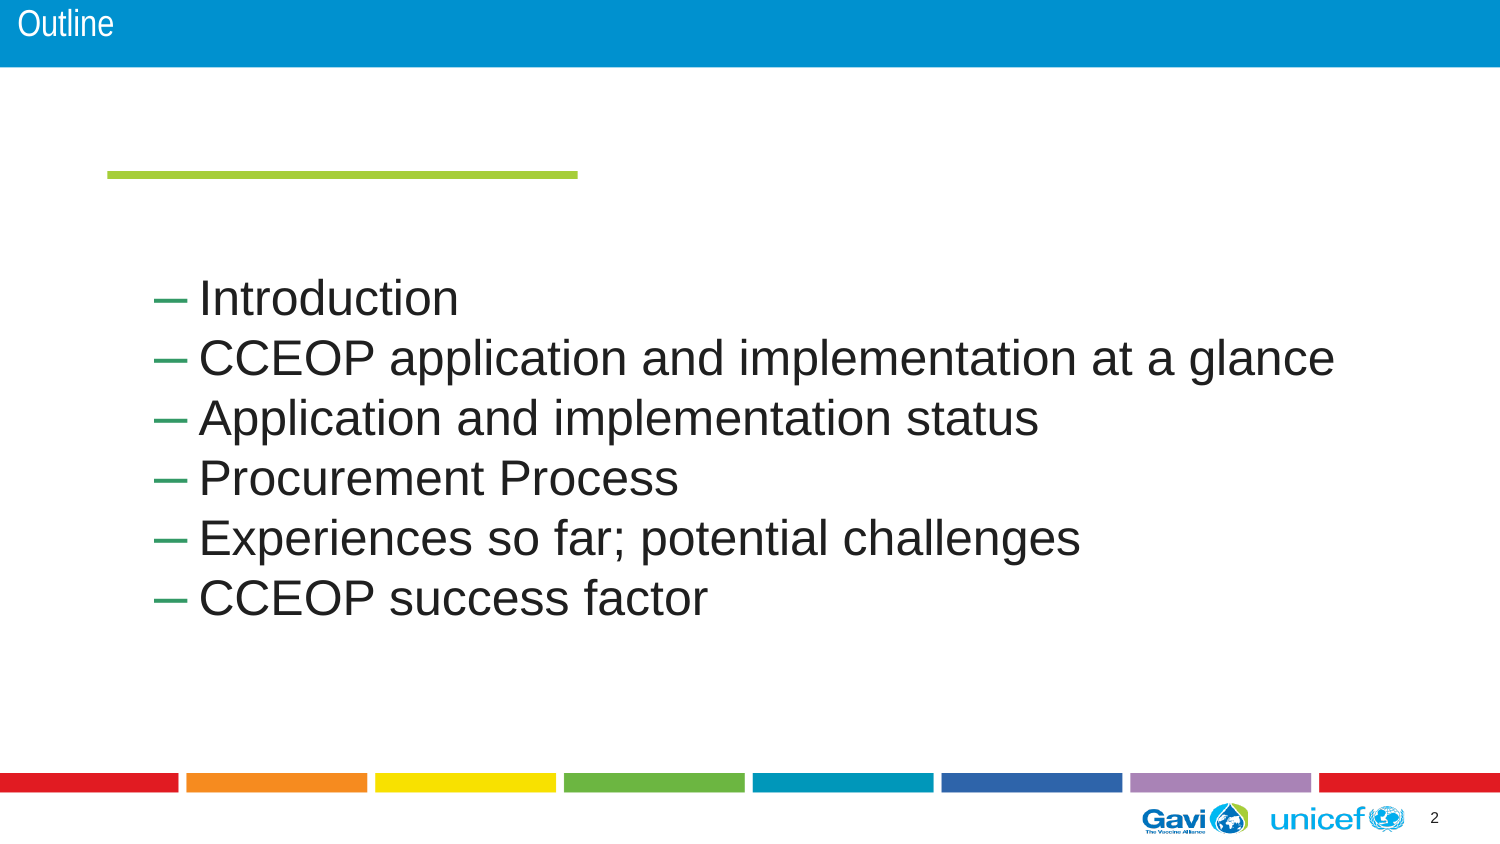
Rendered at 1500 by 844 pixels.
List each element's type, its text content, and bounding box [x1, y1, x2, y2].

text_box Introduction CCEOP application and implementation at a glance Application and implementation status Procurement Process Experiences so far; potential challenges CCEOP success factor [107, 258, 1370, 657]
text_box Outline [17, 0, 1062, 45]
picture [0, 773, 1500, 795]
picture [107, 171, 578, 179]
